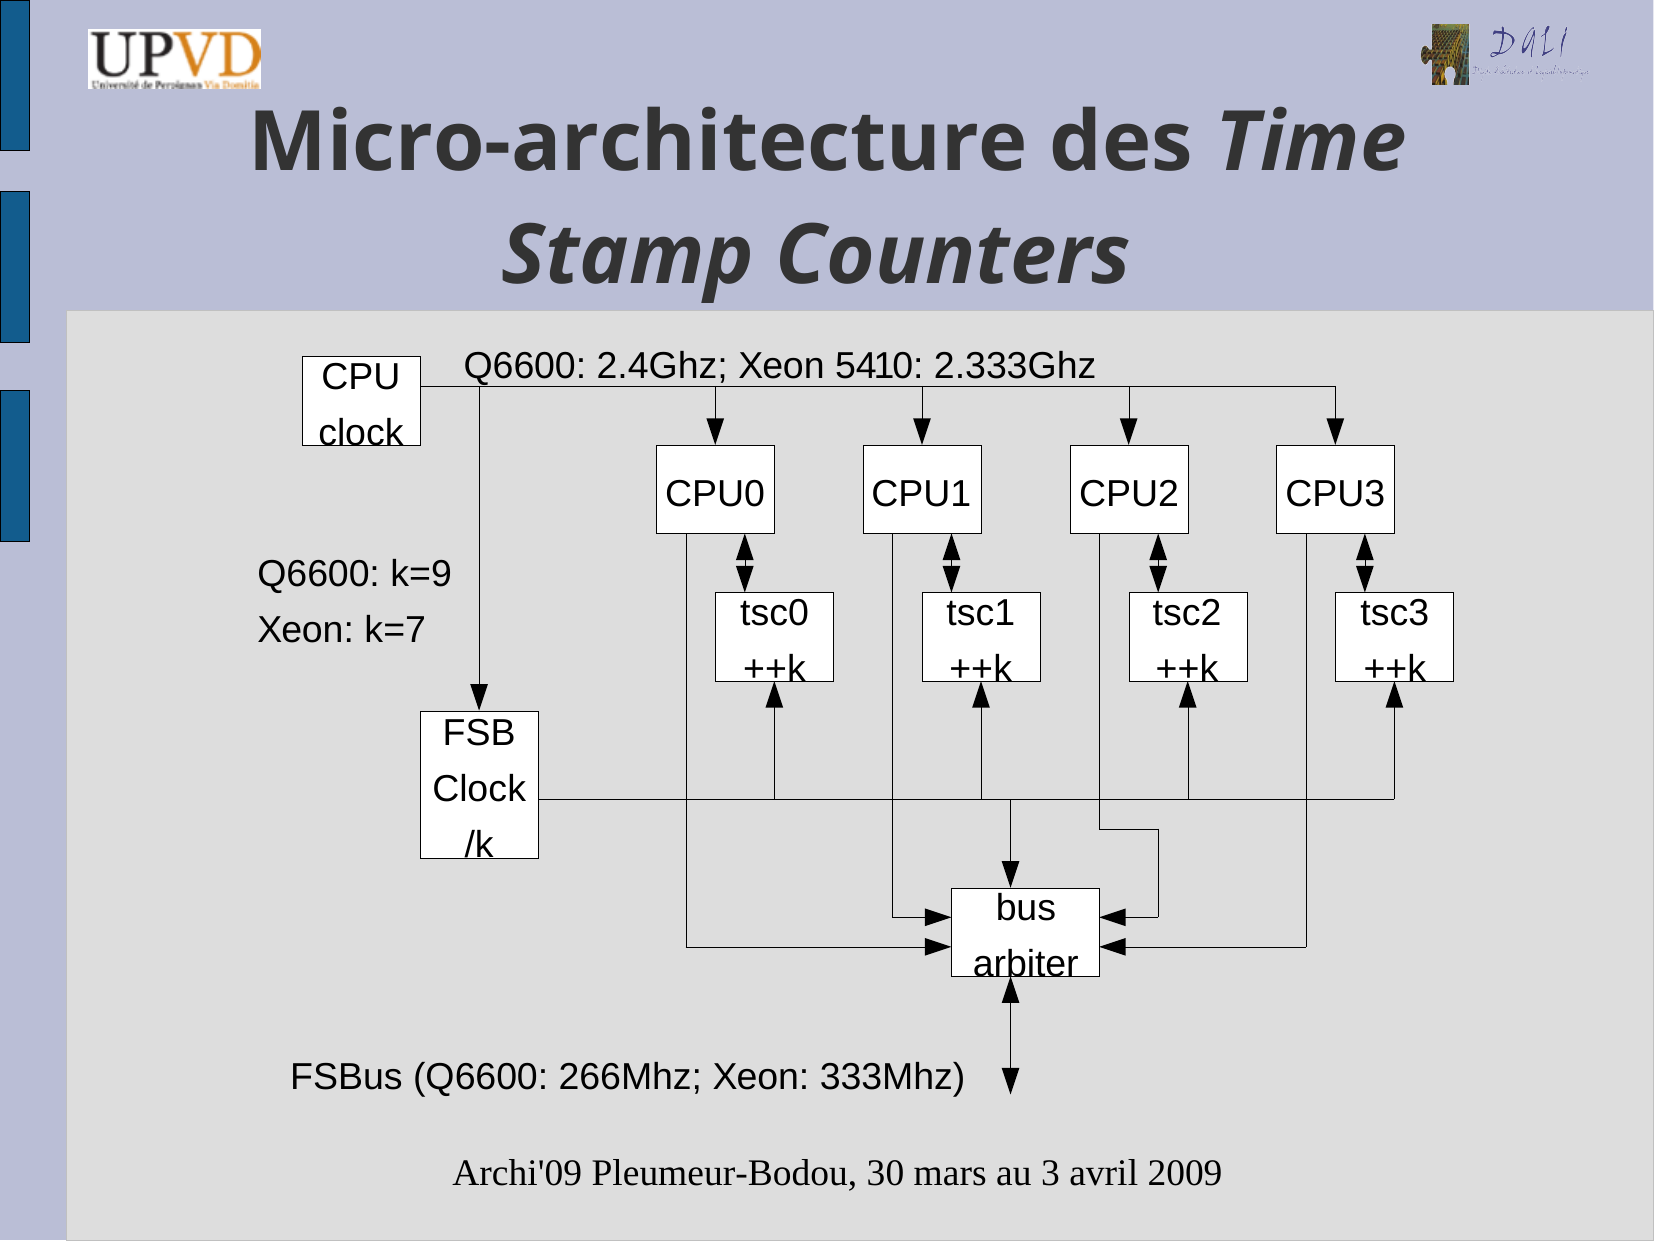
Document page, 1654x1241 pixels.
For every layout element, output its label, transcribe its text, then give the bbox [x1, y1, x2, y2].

chart [130, 0, 1654, 1241]
picture [88, 29, 130, 89]
title Micro-architecture des Time Stamp Counters [121, 91, 130, 299]
